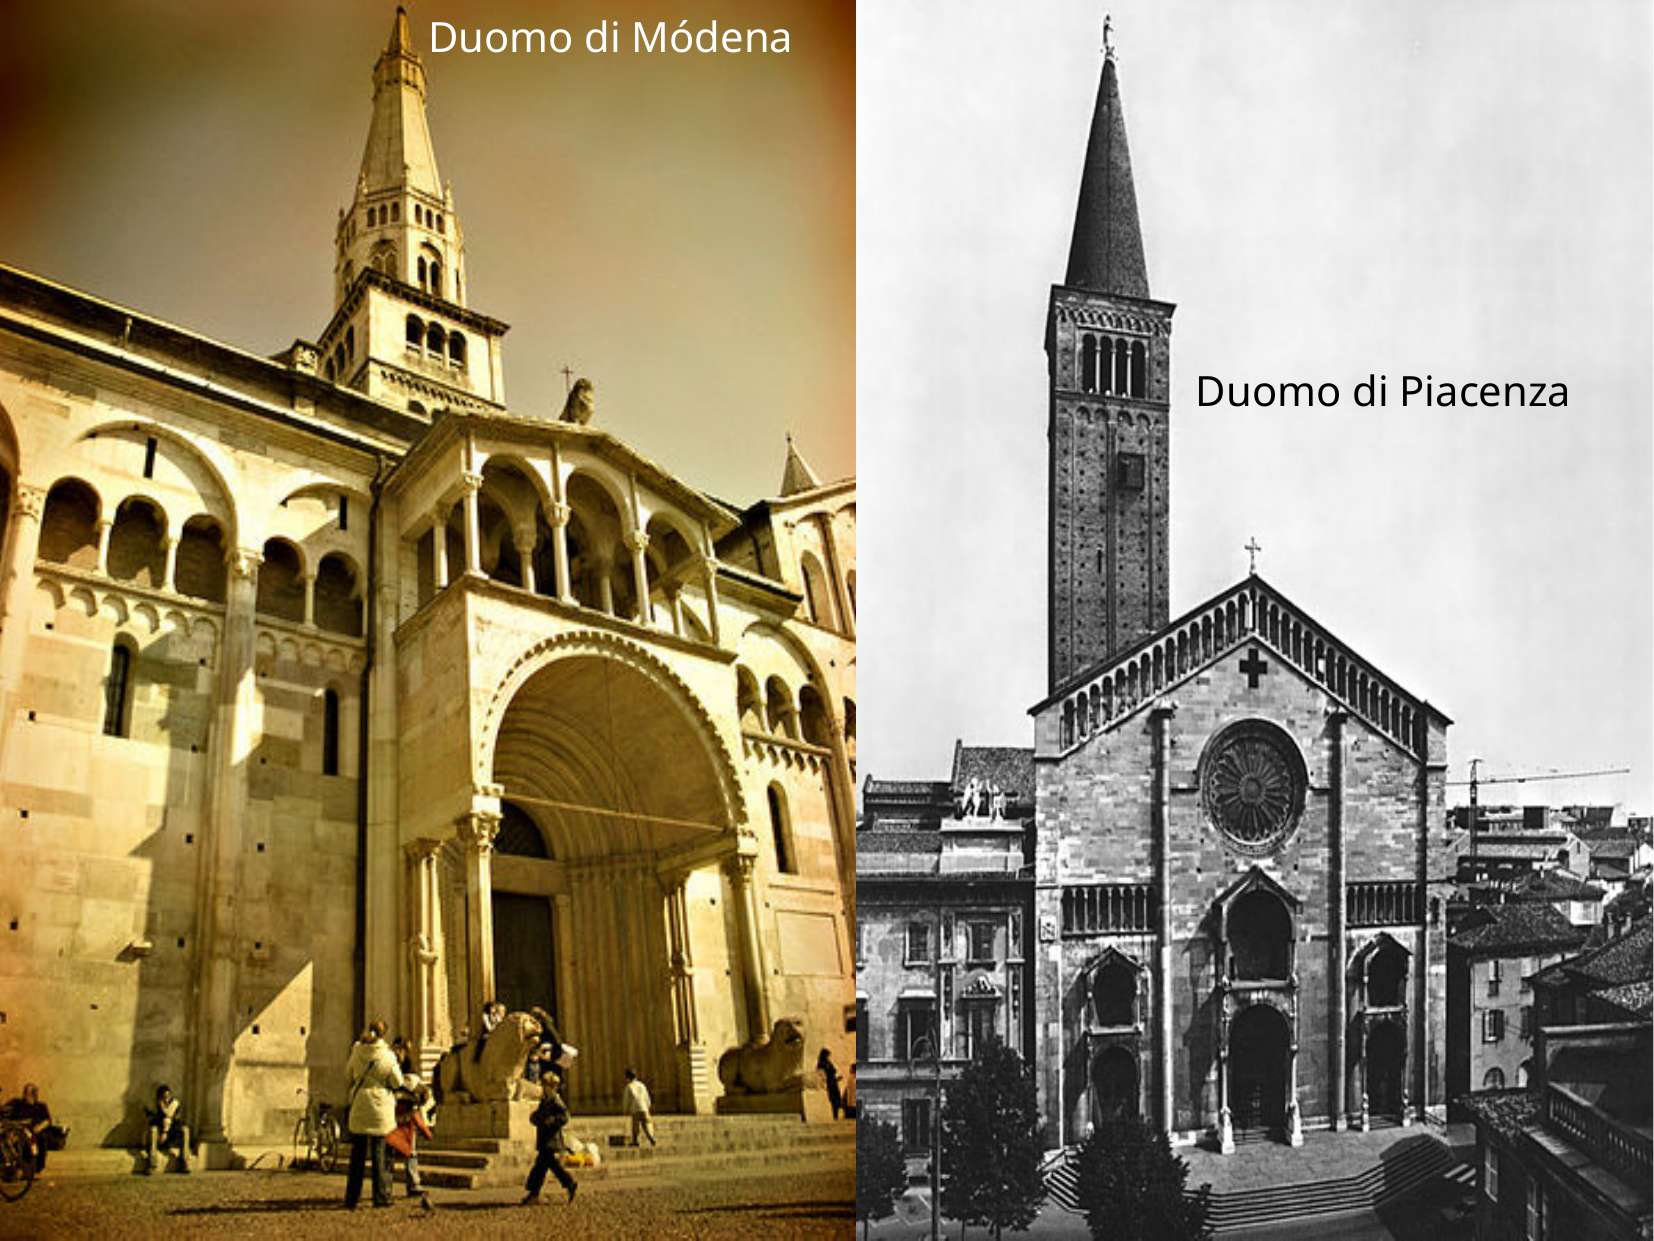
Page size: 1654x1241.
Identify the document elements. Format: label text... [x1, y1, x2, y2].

picture [0, 0, 1654, 1241]
text_box Duomo di Módena [413, 0, 829, 66]
text_box Duomo di Piacenza [1181, 354, 1609, 420]
